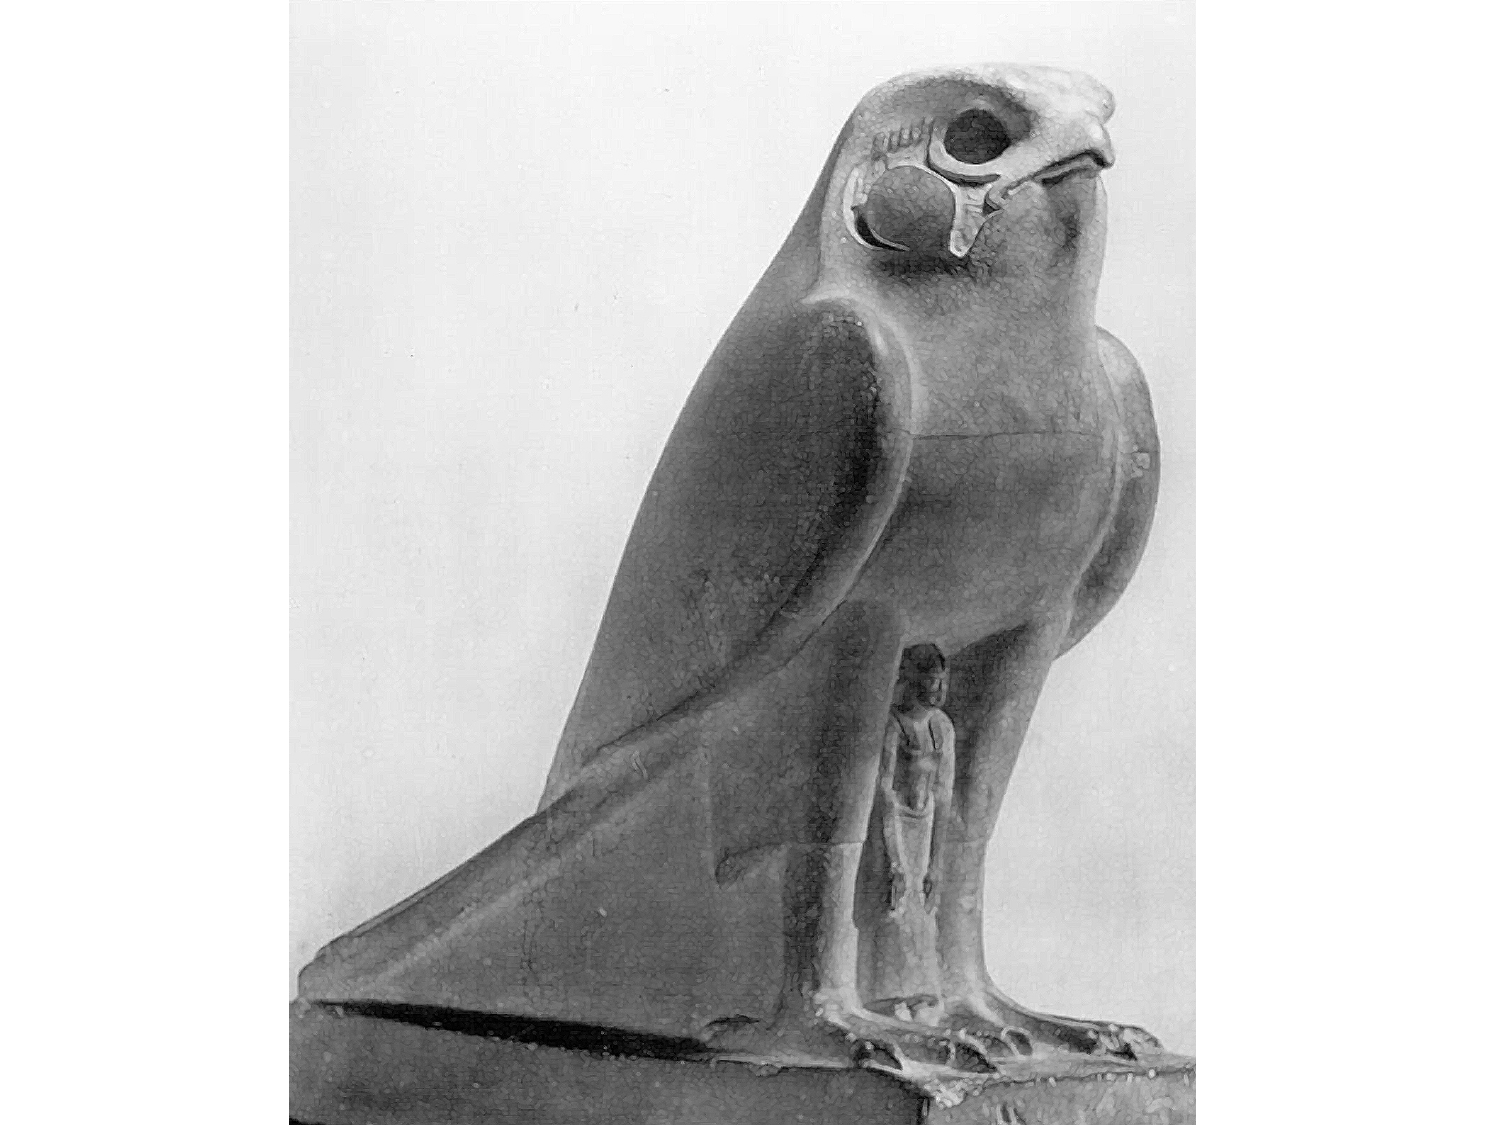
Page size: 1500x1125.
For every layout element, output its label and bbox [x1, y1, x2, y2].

picture [289, 0, 1196, 1125]
